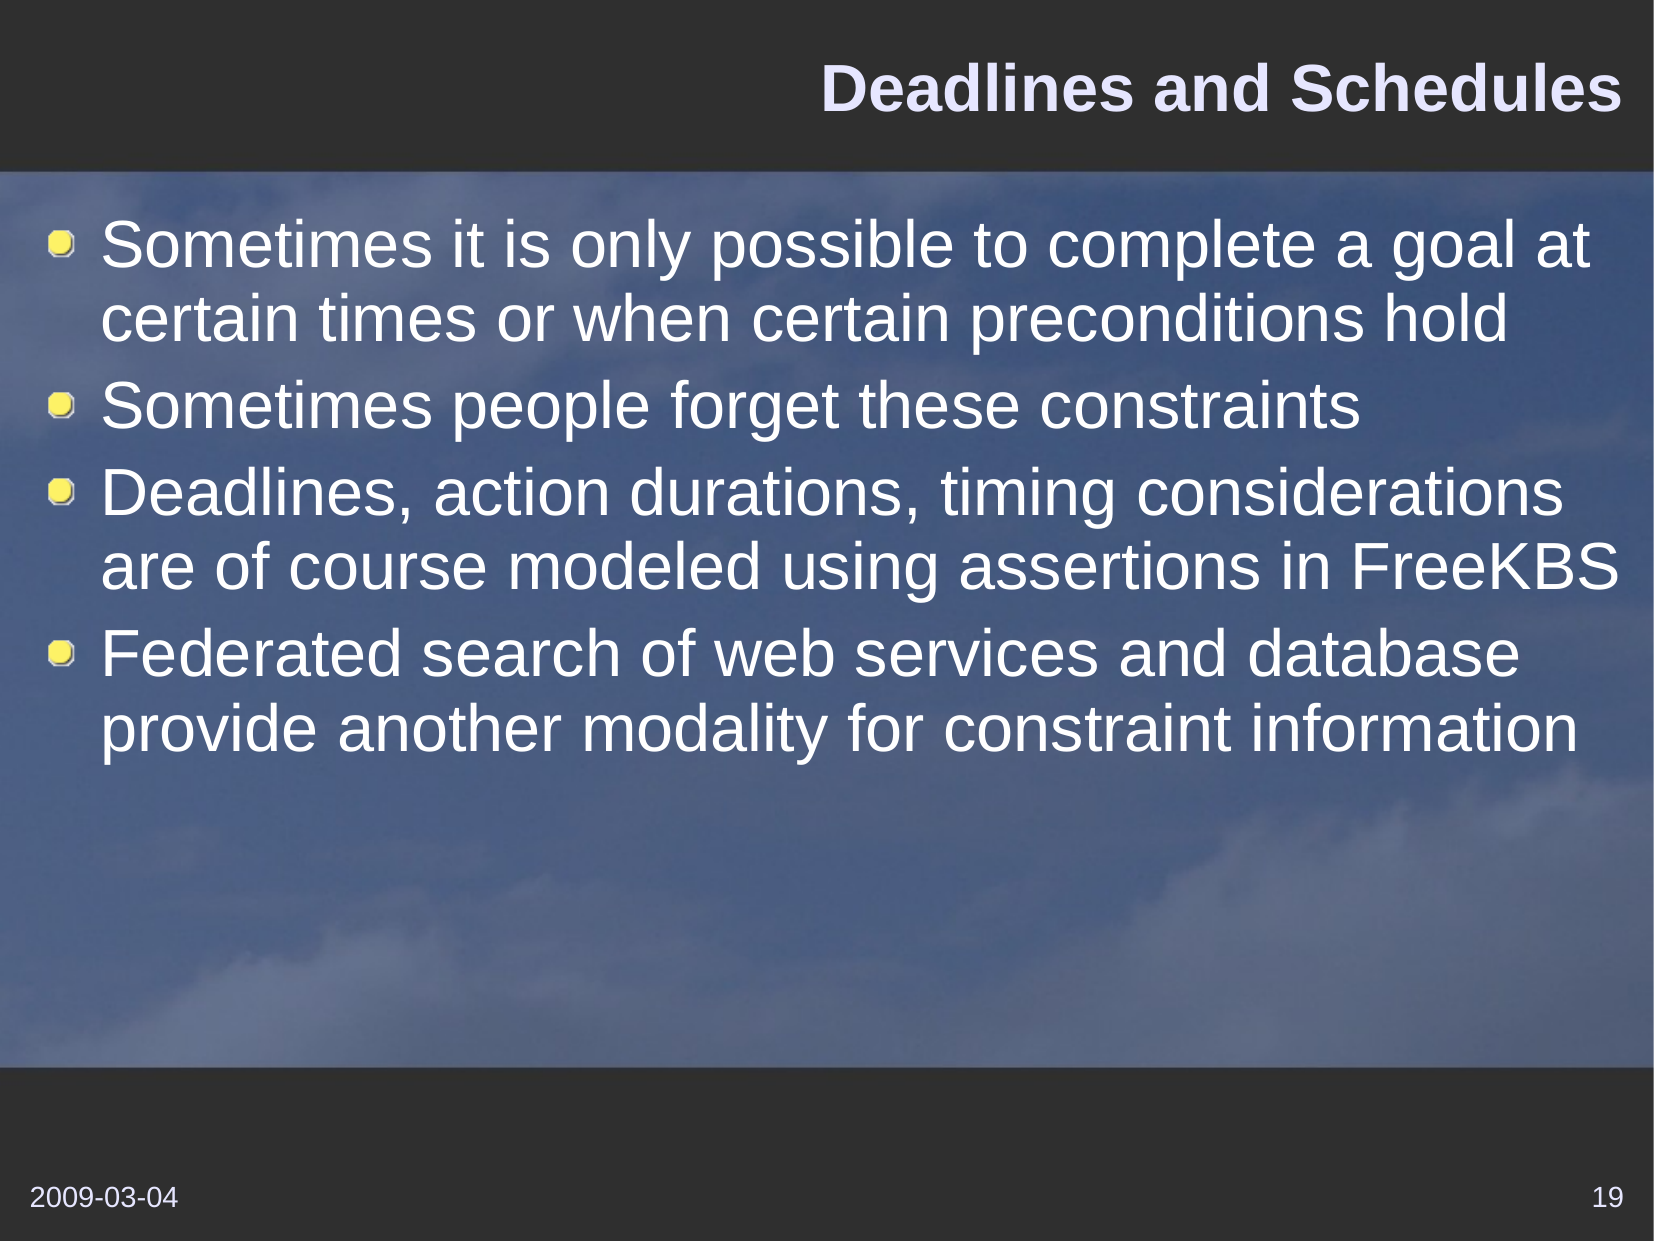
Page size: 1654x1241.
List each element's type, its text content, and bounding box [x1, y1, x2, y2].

picture [0, 0, 1654, 1241]
list Sometimes it is only possible to complete a goal at certain times or when certain preconditions hold Sometimes people forget these constraints Deadlines, action durations, timing considerations are of course modeled using assertions in FreeKBS Federated search of web services and database provide another modality for constraint information [29, 206, 1625, 1019]
title Deadlines and Schedules [29, 36, 1625, 141]
